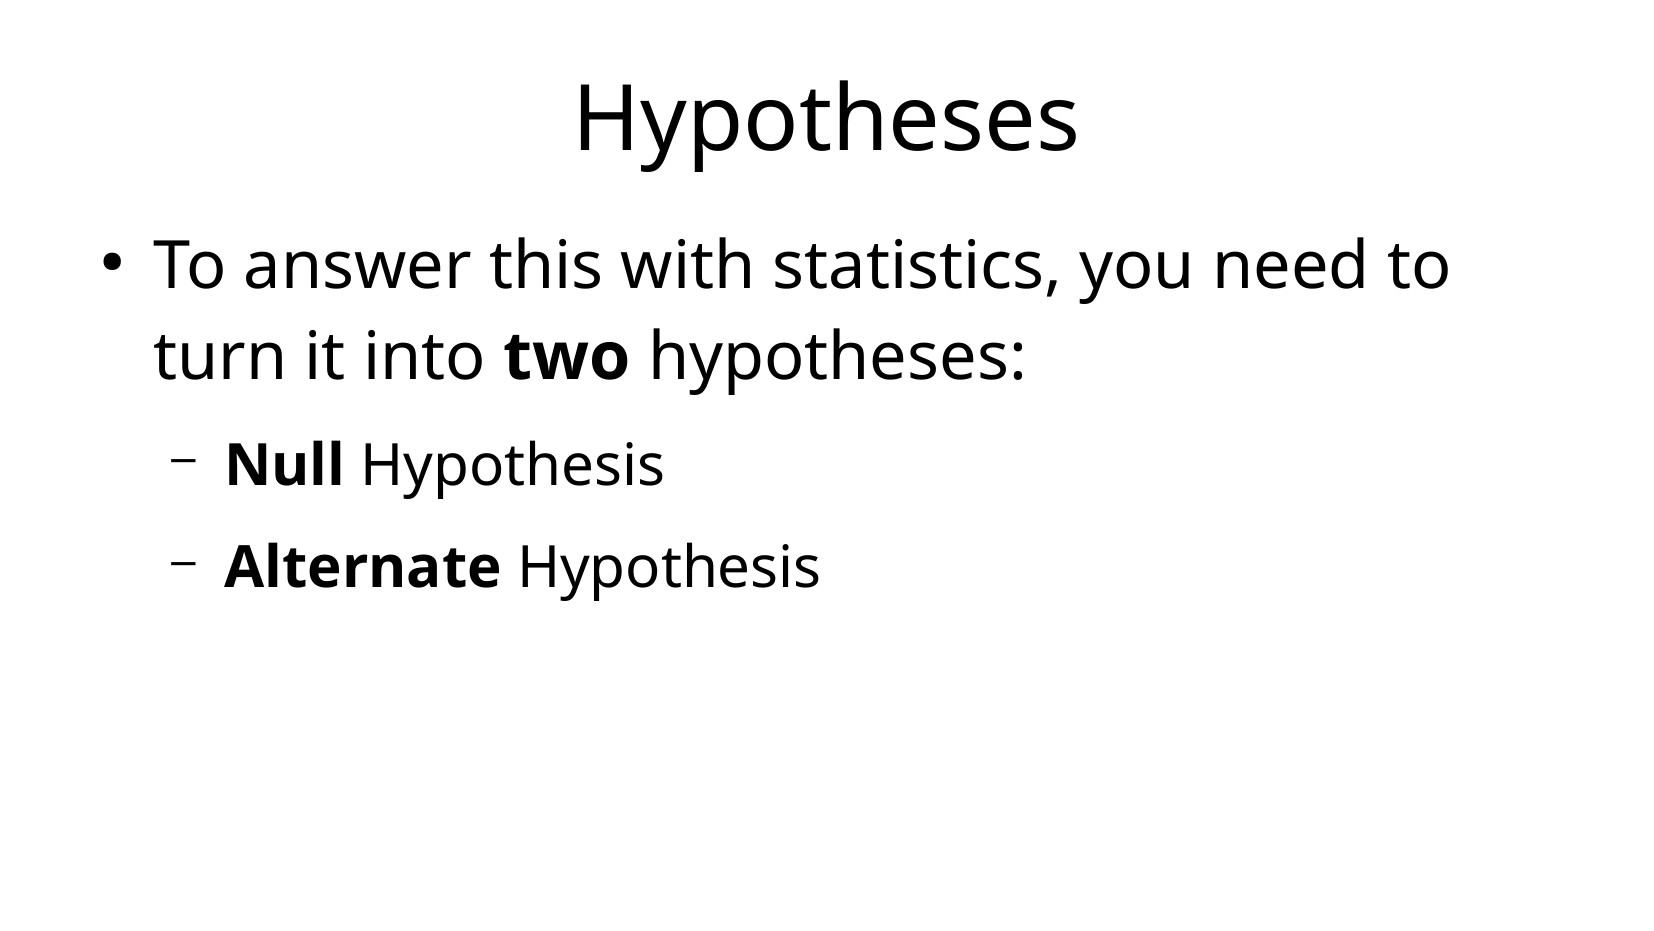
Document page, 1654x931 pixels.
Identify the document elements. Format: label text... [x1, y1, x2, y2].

title Hypotheses [82, 37, 1571, 193]
list To answer this with statistics, you need to turn it into two hypotheses: Null Hypothesis Alternate Hypothesis [82, 217, 1571, 758]
